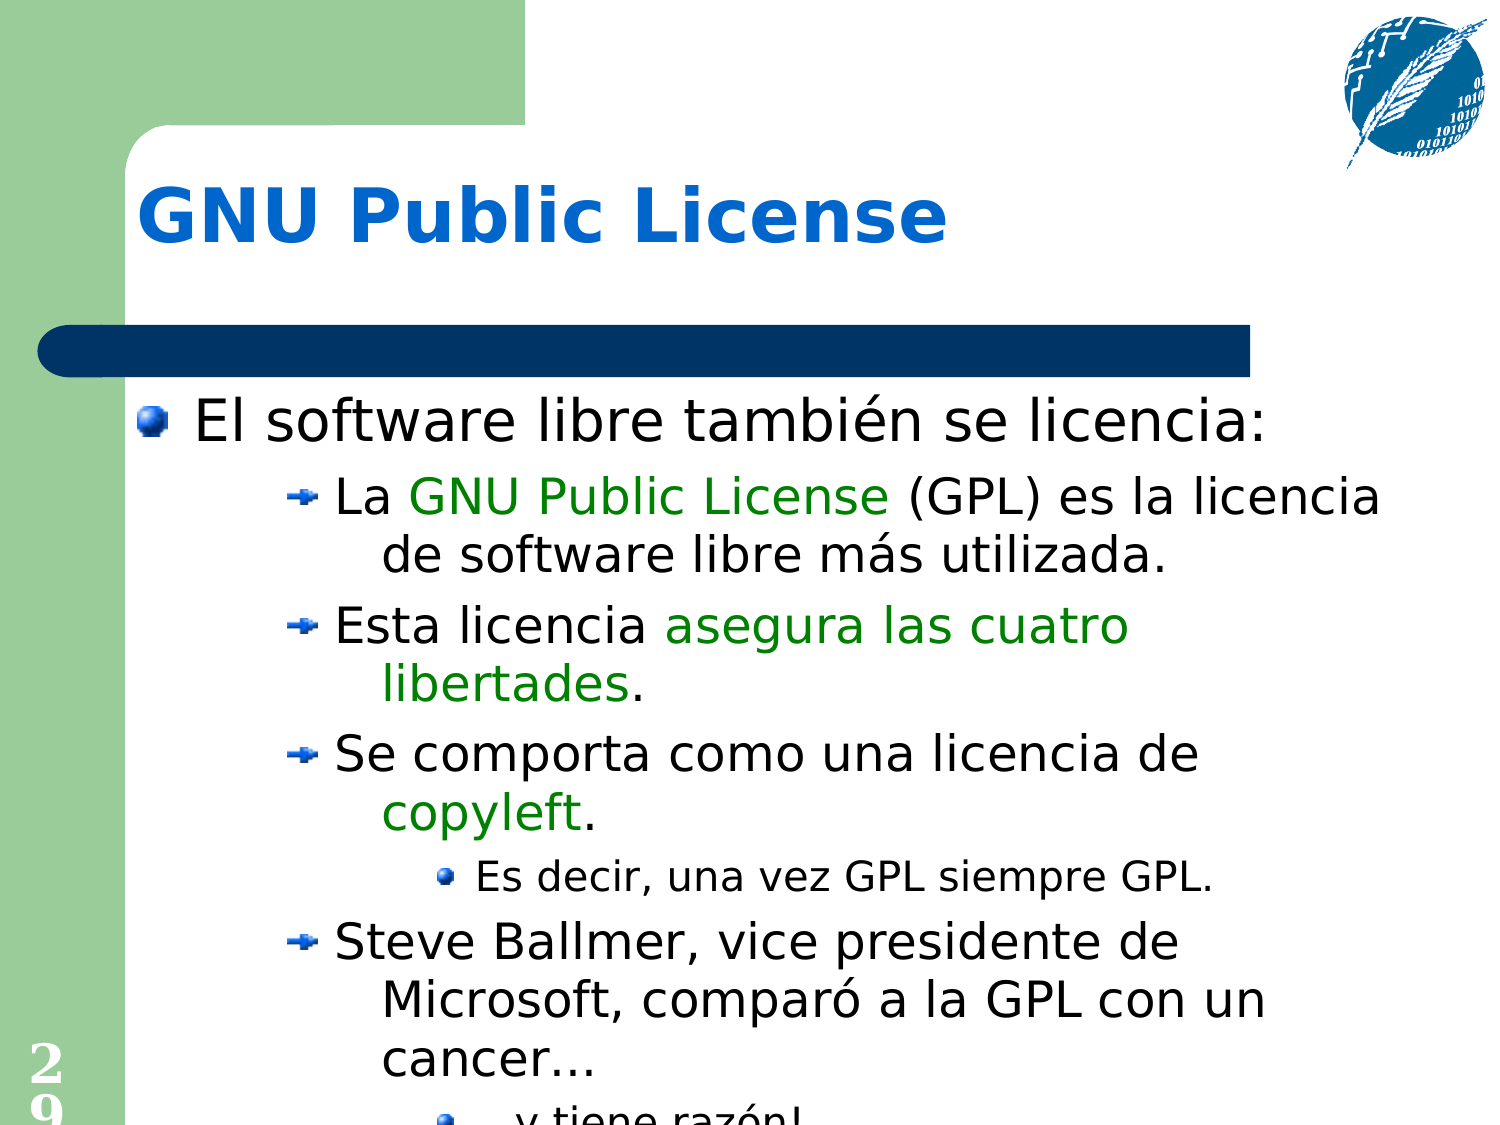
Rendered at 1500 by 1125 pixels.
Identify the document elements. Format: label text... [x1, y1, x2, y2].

title GNU Public License [136, 136, 1414, 301]
picture [1427, 138, 1431, 148]
picture [437, 1114, 454, 1125]
picture [1436, 127, 1450, 136]
picture [1341, 15, 1487, 172]
picture [1416, 140, 1425, 149]
picture [1433, 139, 1440, 147]
list El software libre también se licencia: La GNU Public License (GPL) es la licencia de software libre más utilizada. Esta licencia asegura las cuatro libertades. Se comporta como una licencia de copyleft. Es decir, una vez GPL siempre GPL. Steve Ballmer, vice presidente de Microsoft, comparó a la GPL con un cancer... ...y tiene razón! La GPL resiste el Embrace, Extend & Extingish. [137, 387, 1400, 1045]
